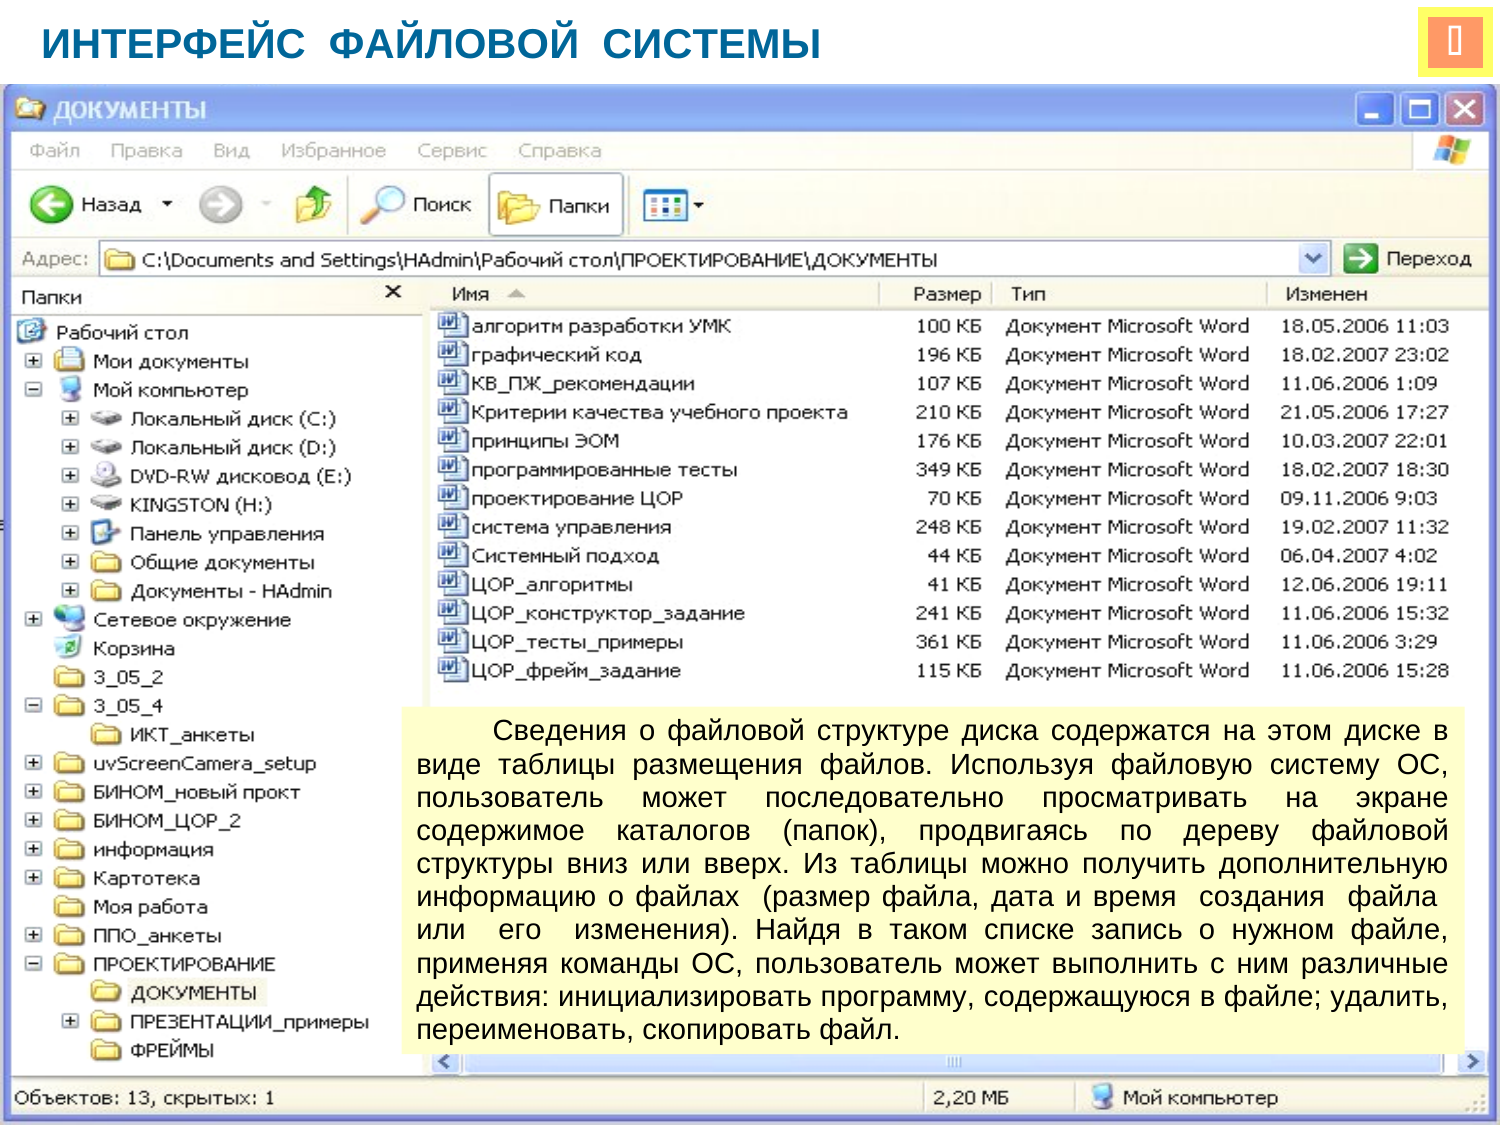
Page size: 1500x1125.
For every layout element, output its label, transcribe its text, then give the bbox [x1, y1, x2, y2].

text_box  [1423, 11, 1489, 73]
text_box Сведения о файловой структуре диска содержатся на этом диске в виде таблицы размещения файлов. Используя файловую систему ОС, пользователь может последовательно просматривать на экране содержимое каталогов (папок), продвигаясь по дереву файловой структуры вниз или вверх. Из таблицы можно получить дополнительную информацию о файлах (размер файла, дата и время создания файла или его изменения). Найдя в таком списке запись о нужном файле, применяя команды ОС, пользователь может выполнить с ним различные действия: инициализировать программу, содержащуюся в файле; удалить, переименовать, скопировать файл. [401, 706, 1465, 1055]
text_box ИНТЕРФЕЙС ФАЙЛОВОЙ СИСТЕМЫ [26, 9, 1406, 75]
picture [0, 84, 1500, 1125]
